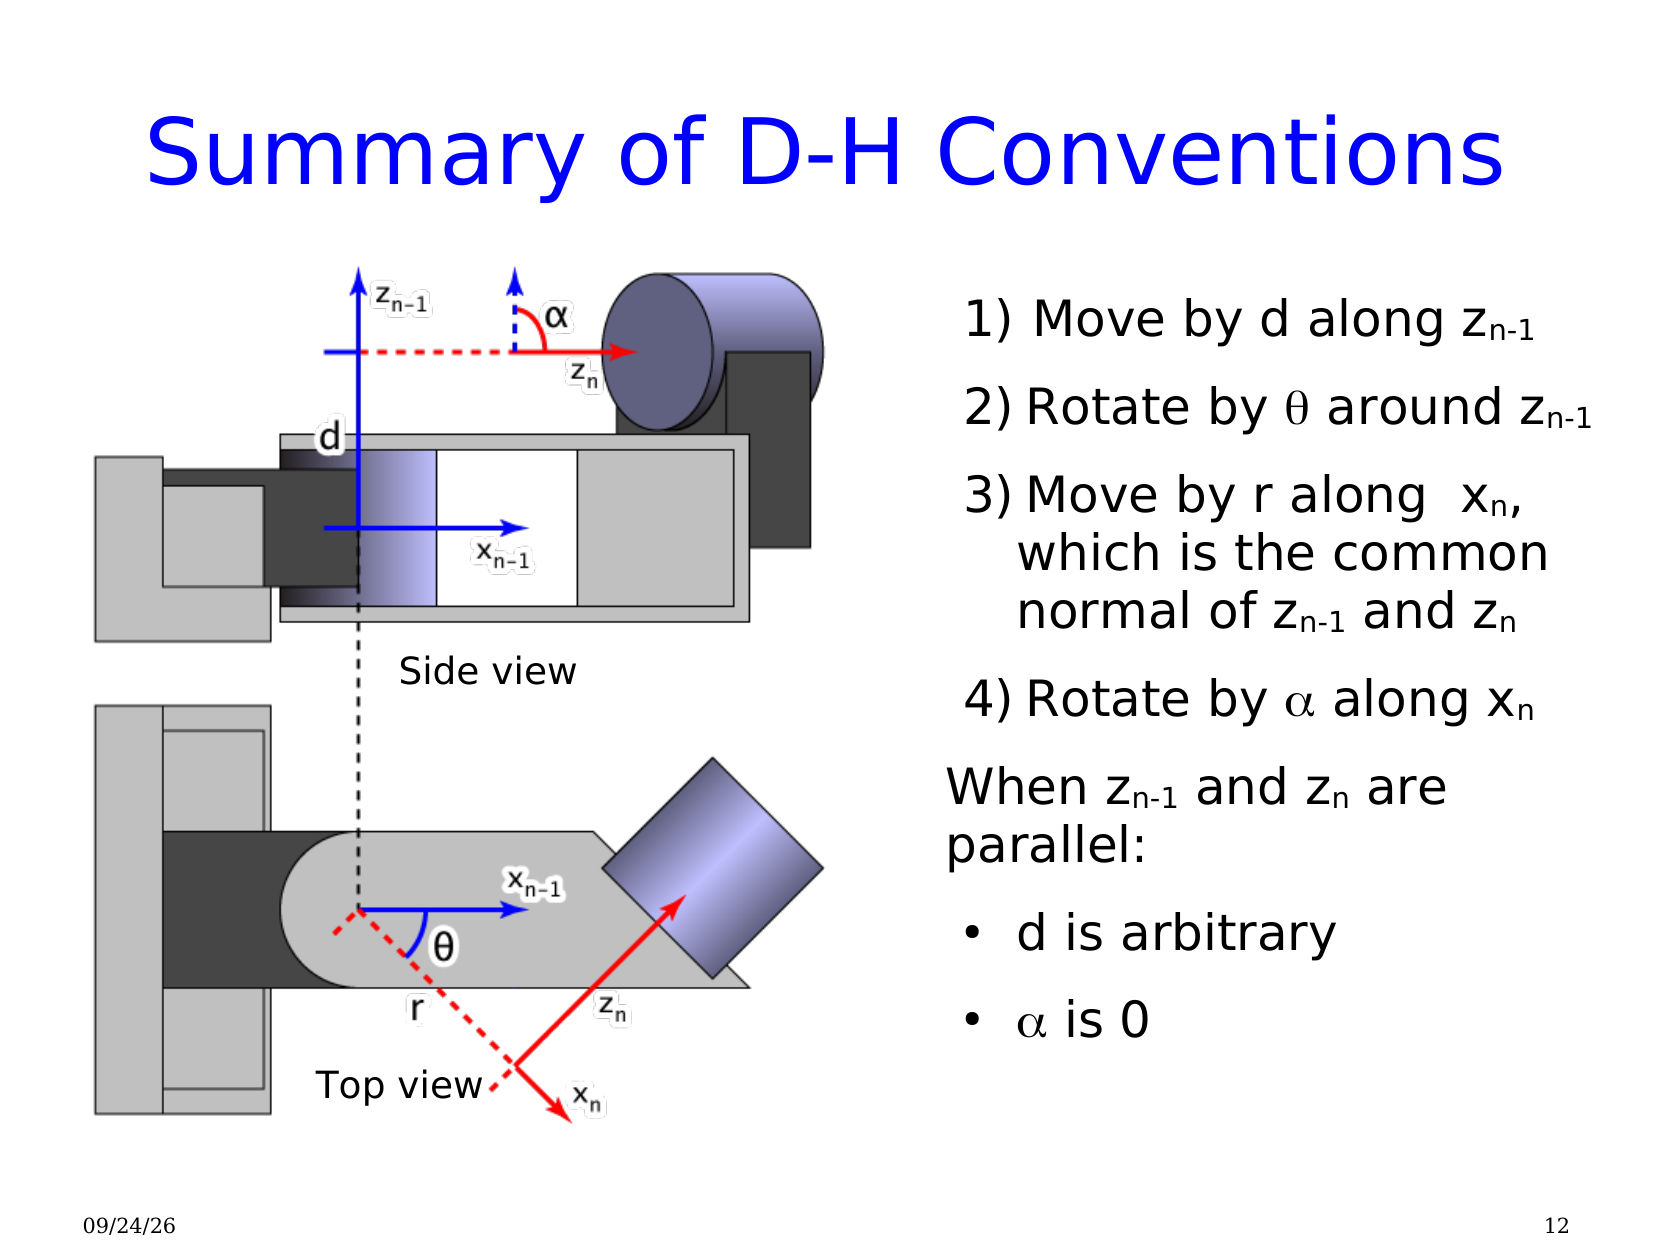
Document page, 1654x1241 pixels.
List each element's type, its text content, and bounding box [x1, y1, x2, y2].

text_box Side view [383, 642, 593, 702]
picture [67, 257, 849, 1133]
list Move by d along zn-1 Rotate by q around zn-1 Move by r along xn, which is the common normal of zn-1 and zn Rotate by a along xn When zn-1 and zn are parallel: d is arbitrary a is 0 [945, 290, 1633, 1161]
title Summary of D-H Conventions [82, 49, 1571, 257]
text_box Top view [301, 1056, 499, 1115]
